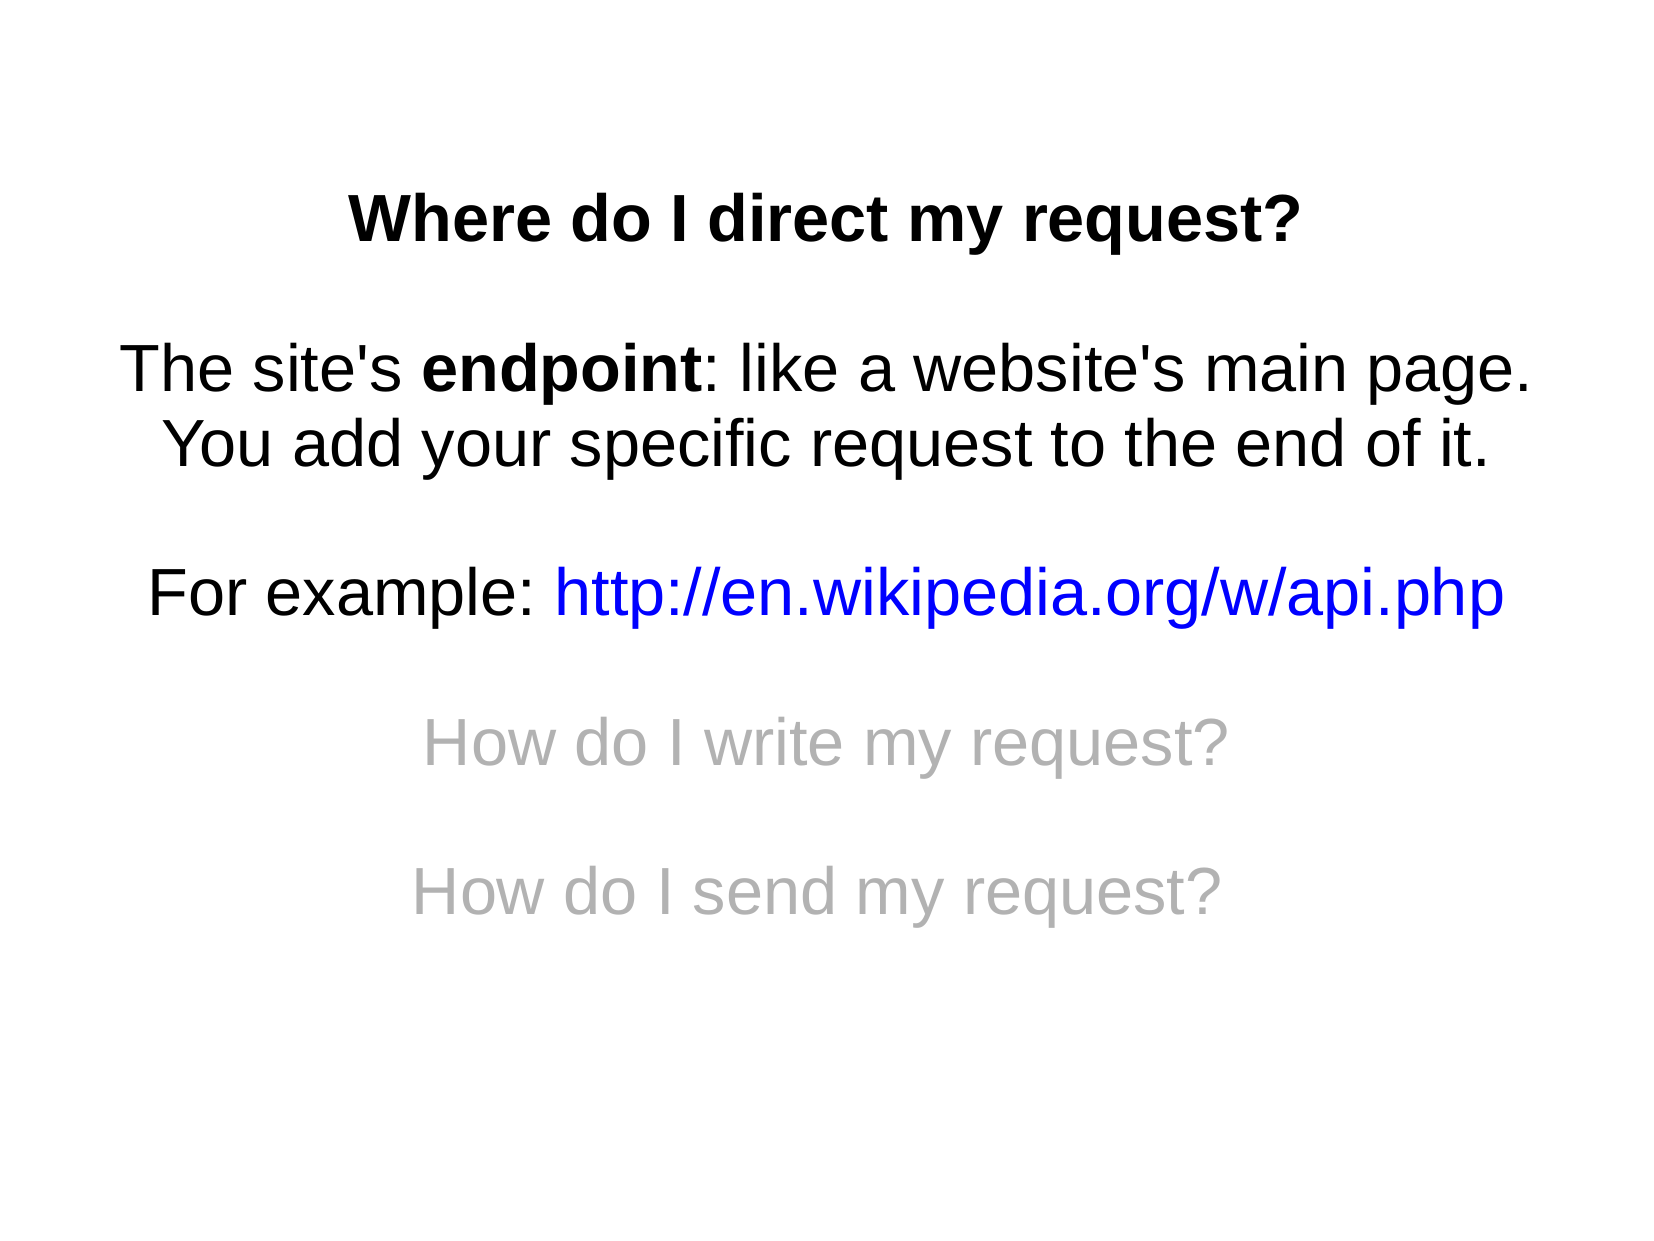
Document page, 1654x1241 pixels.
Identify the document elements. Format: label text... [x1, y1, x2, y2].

subtitle Where do I direct my request? The site's endpoint: like a website's main page. You add your specific request to the end of it. For example: http://en.wikipedia.org/w/api.php How do I write my request? How do I send my request? [82, 75, 1571, 1036]
